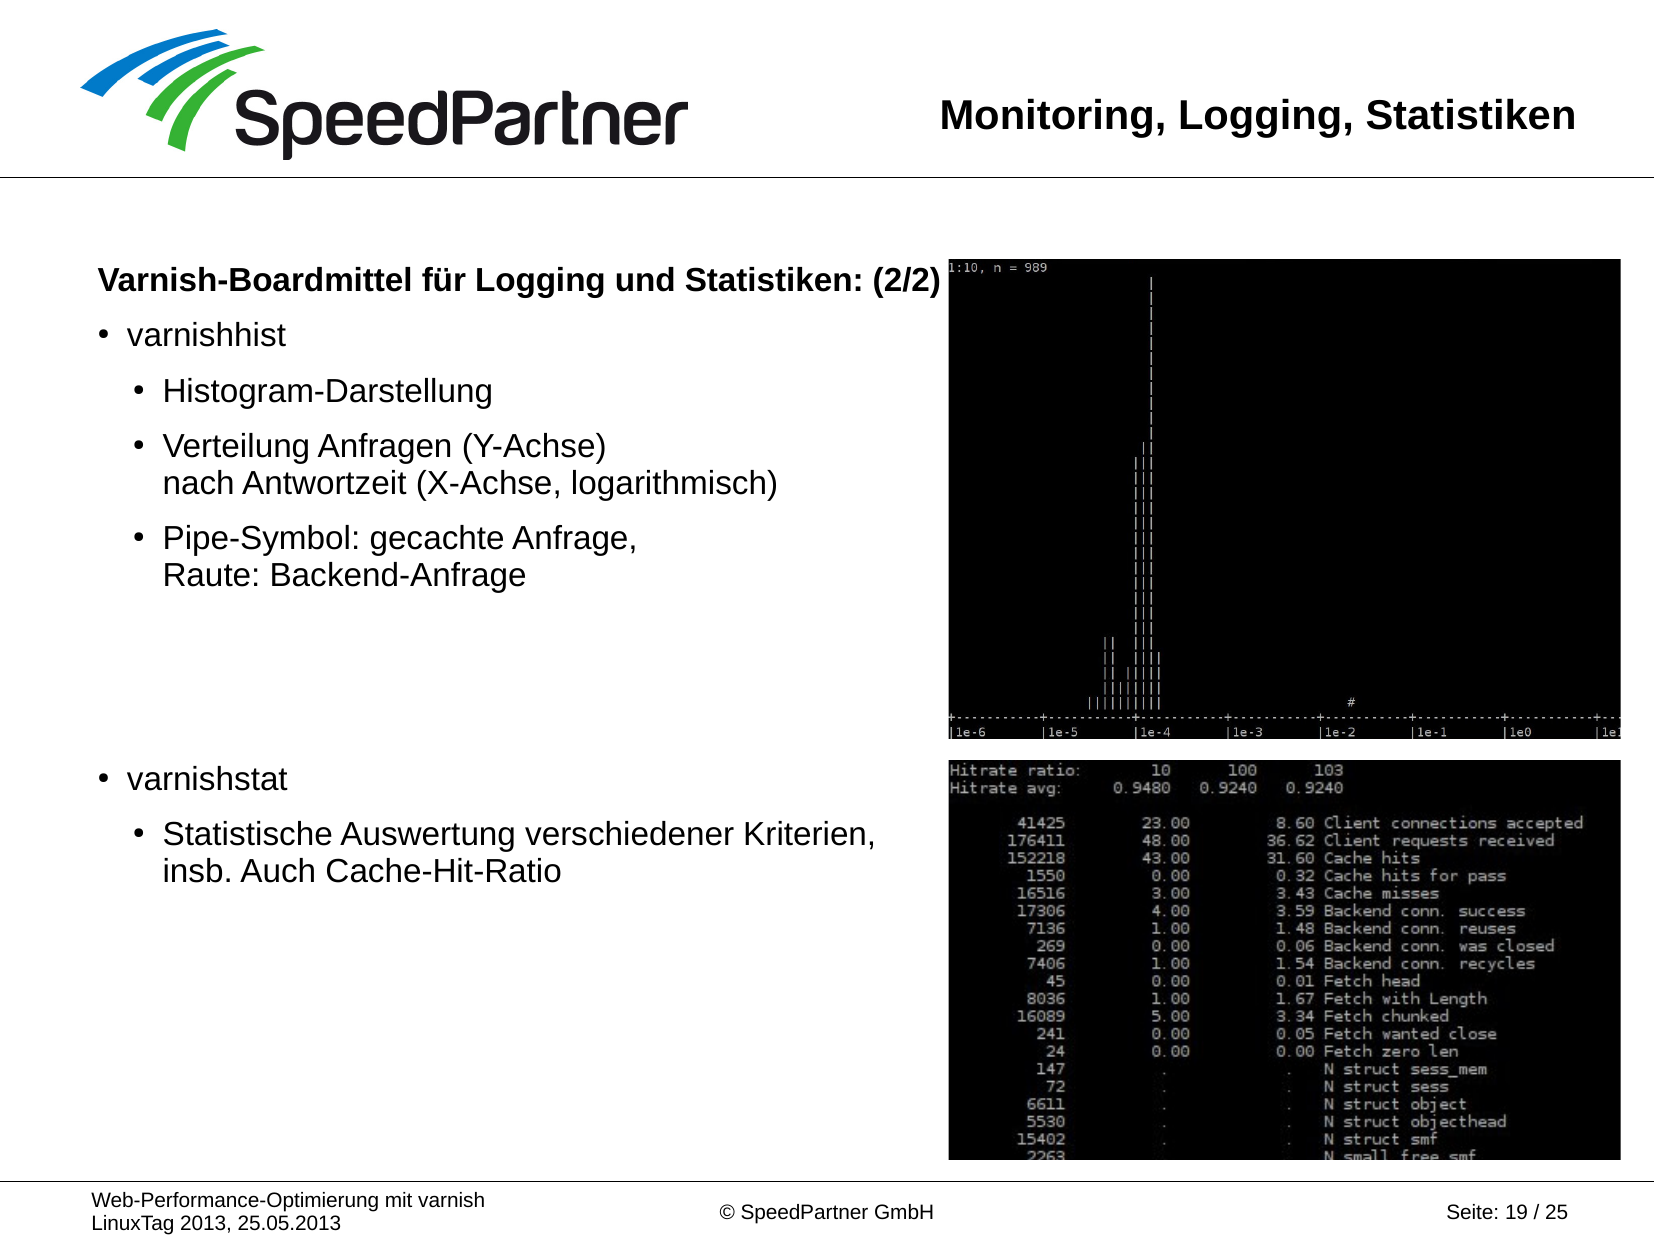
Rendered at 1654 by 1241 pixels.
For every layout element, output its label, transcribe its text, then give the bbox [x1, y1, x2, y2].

picture [80, 29, 688, 160]
picture [948, 259, 1621, 739]
picture [948, 760, 1621, 1160]
title Monitoring, Logging, Statistiken [590, 70, 1577, 160]
text_box Varnish-Boardmittel für Logging und Statistiken: (2/2) varnishhist Histogram-Darstellung Verteilung Anfragen (Y-Achse) nach Antwortzeit (X-Achse, logarithmisch) Pipe-Symbol: gecachte Anfrage, Raute: Backend-Anfrage varnishstat Statistische Auswertung verschiedener Kriterien, insb. Auch Cache-Hit-Ratio [82, 253, 1565, 1177]
